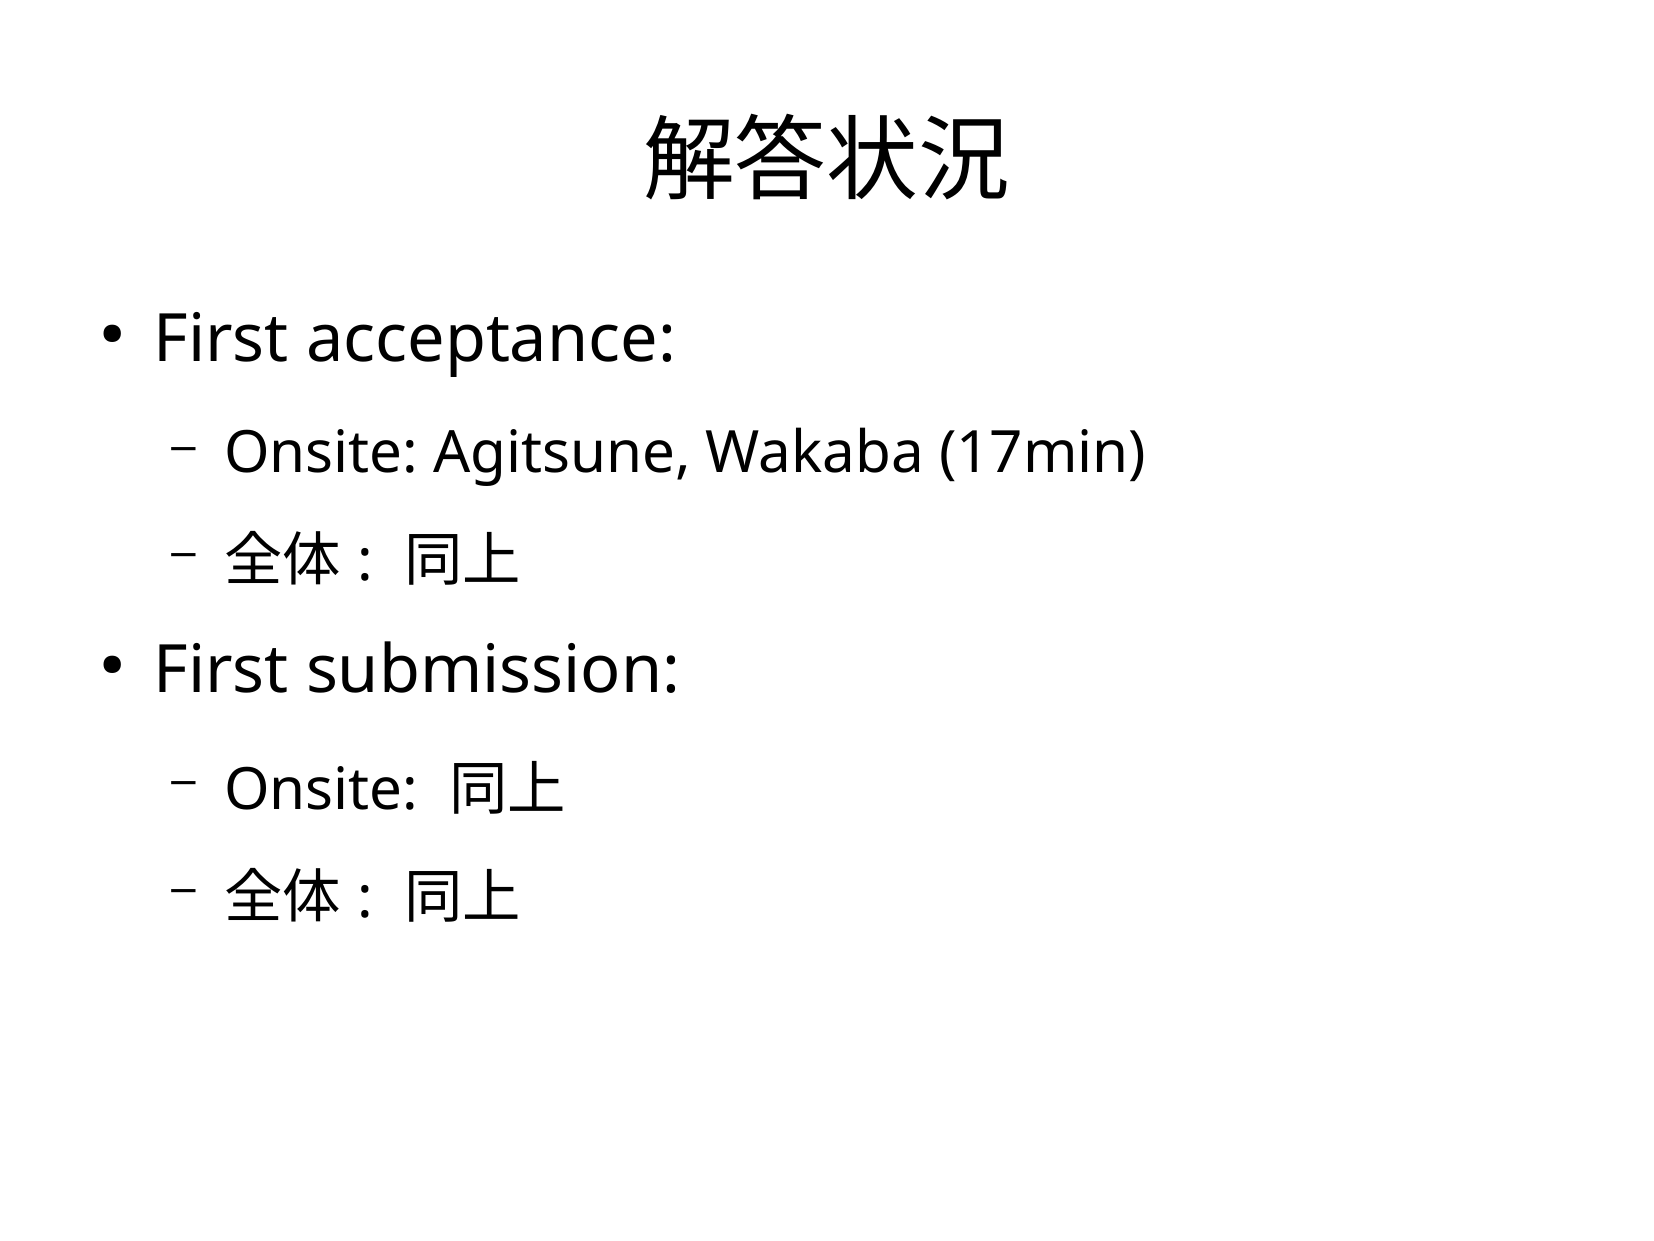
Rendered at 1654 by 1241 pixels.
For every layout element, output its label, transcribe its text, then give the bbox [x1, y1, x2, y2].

list First acceptance: Onsite: Agitsune, Wakaba (17min) 全体: 同上 First submission: Onsite: 同上 全体: 同上 [82, 290, 1538, 1010]
title 解答状況 [82, 49, 1571, 257]
